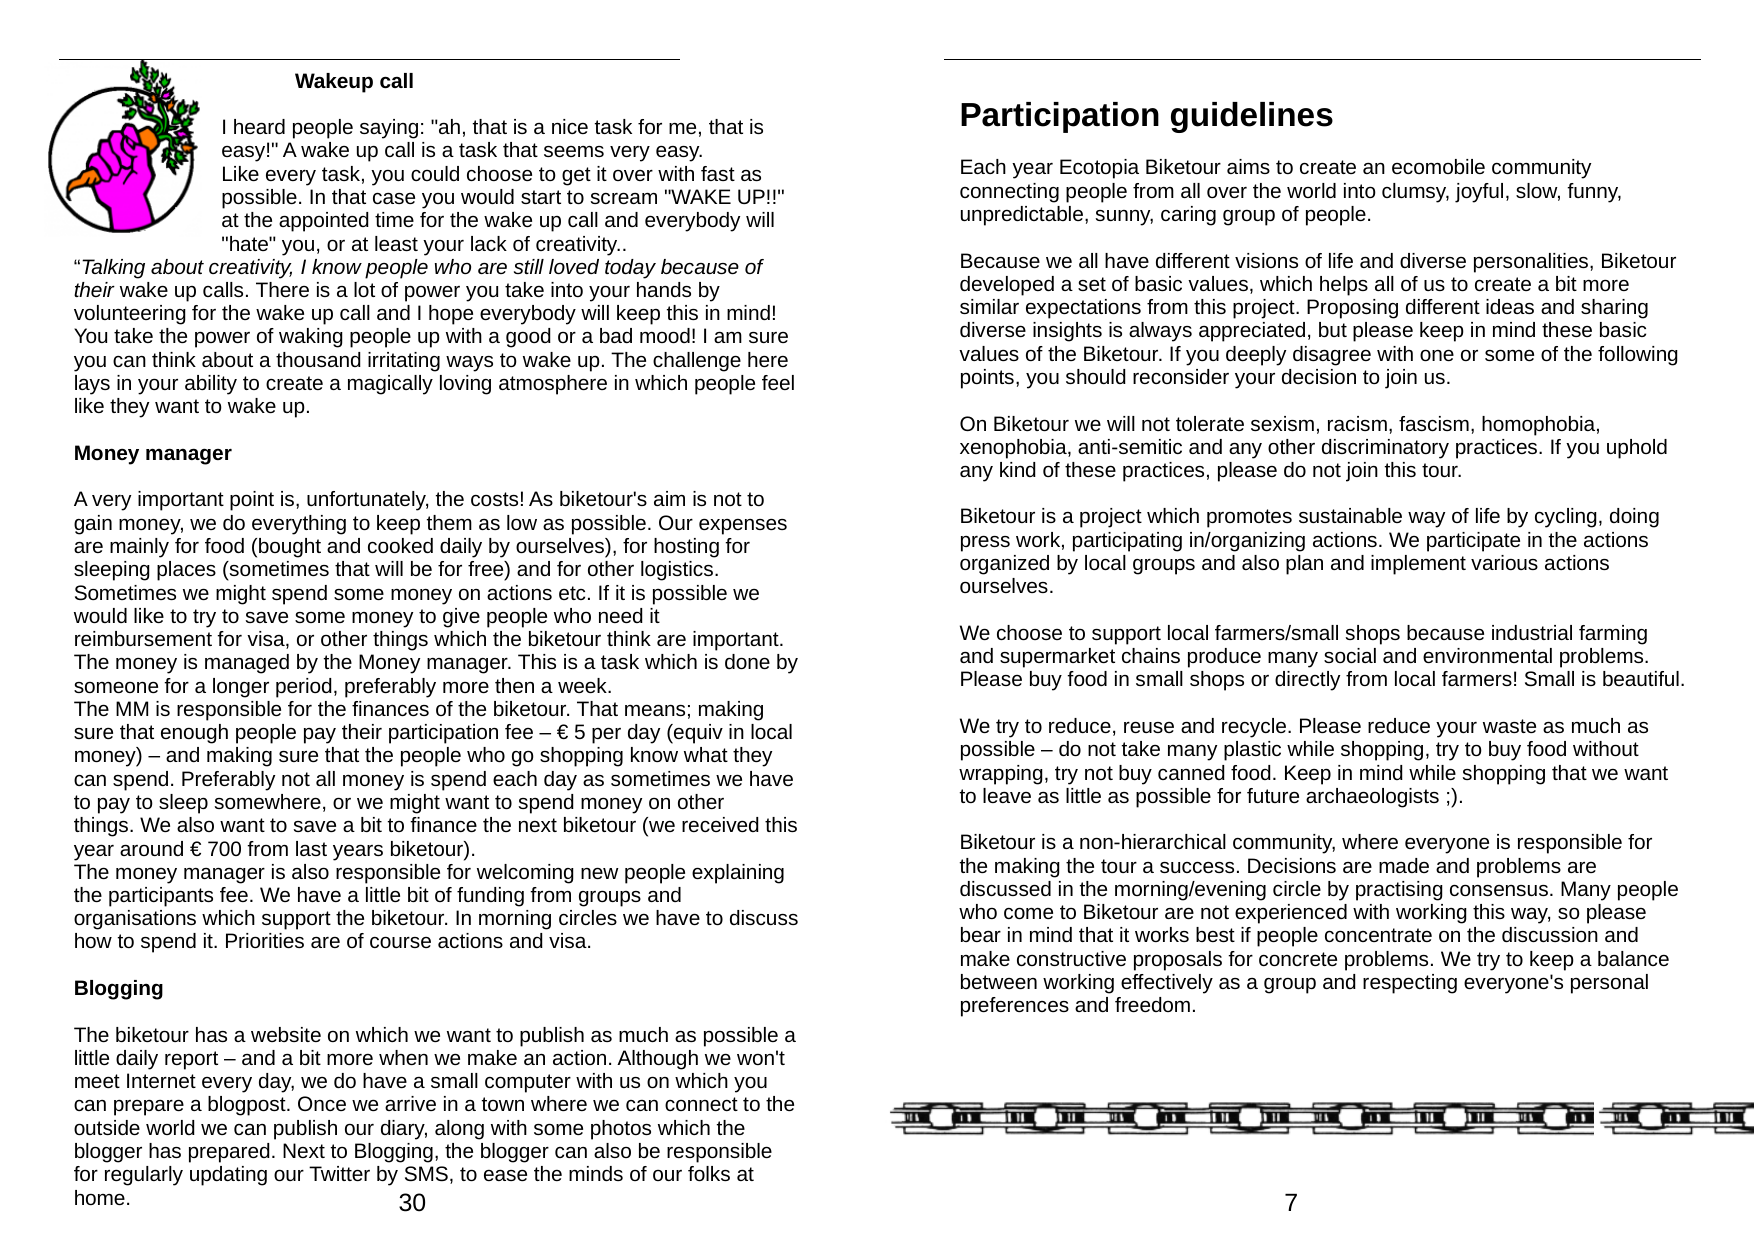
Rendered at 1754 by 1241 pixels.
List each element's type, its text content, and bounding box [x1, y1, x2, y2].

text_box 30 [383, 1181, 473, 1224]
picture [885, 1092, 1754, 1149]
text_box 7 [1269, 1181, 1359, 1224]
text_box Participation guidelines Each year Ecotopia Biketour aims to create an ecomobile community connecting people from all over the world into clumsy, joyful, slow, funny, unpredictable, sunny, caring group of people. Because we all have different visions of life and diverse personalities, Biketour developed a set of basic values, which helps all of us to create a bit more similar expectations from this project. Proposing different ideas and sharing diverse insights is always appreciated, but please keep in mind these basic values of the Biketour. If you deeply disagree with one or some of the following points, you should reconsider your decision to join us. On Biketour we will not tolerate sexism, racism, fascism, homophobia, xenophobia, anti-semitic and any other discriminatory practices. If you uphold any kind of these practices, please do not join this tour. Biketour is a project which promotes sustainable way of life by cycling, doing press work, participating in/organizing actions. We participate in the actions organized by local groups and also plan and implement various actions ourselves. We choose to support local farmers/small shops because industrial farming and supermarket chains produce many social and environmental problems. Please buy food in small shops or directly from local farmers! Small is beautiful. We try to reduce, reuse and recycle. Please reduce your waste as much as possible – do not take many plastic while shopping, try to buy food without wrapping, try not buy canned food. Keep in mind while shopping that we want to leave as little as possible for future archaeologists ;). Biketour is a non-hierarchical community, where everyone is responsible for the making the tour a success. Decisions are made and problems are discussed in the morning/evening circle by practising consensus. Many people who come to Biketour are not experienced with working this way, so please bear in mind that it works best if people concentrate on the discussion and make constructive proposals for concrete problems. We try to keep a balance between working effectively as a group and respecting everyone's personal preferences and freedom. [944, 88, 1701, 1084]
text_box Wakeup call I heard people saying: "ah, that is a nice task for me, that is easy!" A wake up call is a task that seems very easy. Like every task, you could choose to get it over with fast as possible. In that case you would start to scream "WAKE UP!!" at the appointed time for the wake up call and everybody will "hate" you, or at least your lack of creativity.. “Talking about creativity, I know people who are still loved today because of their wake up calls. There is a lot of power you take into your hands by volunteering for the wake up call and I hope everybody will keep this in mind! You take the power of waking people up with a good or a bad mood! I am sure you can think about a thousand irritating ways to wake up. The challenge here lays in your ability to create a magically loving atmosphere in which people feel like they want to wake up. Money manager A very important point is, unfortunately, the costs! As biketour's aim is not to gain money, we do everything to keep them as low as possible. Our expenses are mainly for food (bought and cooked daily by ourselves), for hosting for sleeping places (sometimes that will be for free) and for other logistics. Sometimes we might spend some money on actions etc. If it is possible we would like to try to save some money to give people who need it reimbursement for visa, or other things which the biketour think are important. The money is managed by the Money manager. This is a task which is done by someone for a longer period, preferably more then a week. The MM is responsible for the finances of the biketour. That means; making sure that enough people pay their participation fee – € 5 per day (equiv in local money) – and making sure that the people who go shopping know what they can spend. Preferably not all money is spend each day as sometimes we have to pay to sleep somewhere, or we might want to spend money on other things. We also want to save a bit to finance the next biketour (we received this year around € 700 from last years biketour). The money manager is also responsible for welcoming new people explaining the participants fee. We have a little bit of funding from groups and organisations which support the biketour. In morning circles we have to discuss how to spend it. Priorities are of course actions and visa. Blogging The biketour has a website on which we want to publish as much as possible a little daily report – and a bit more when we make an action. Although we won't meet Internet every day, we do have a small computer with us on which you can prepare a blogpost. Once we arrive in a town where we can connect to the outside world we can publish our diary, along with some photos which the blogger has prepared. Next to Blogging, the blogger can also be responsible for regularly updating our Twitter by SMS, to ease the minds of our folks at home. [59, 61, 815, 1209]
picture [44, 58, 207, 237]
